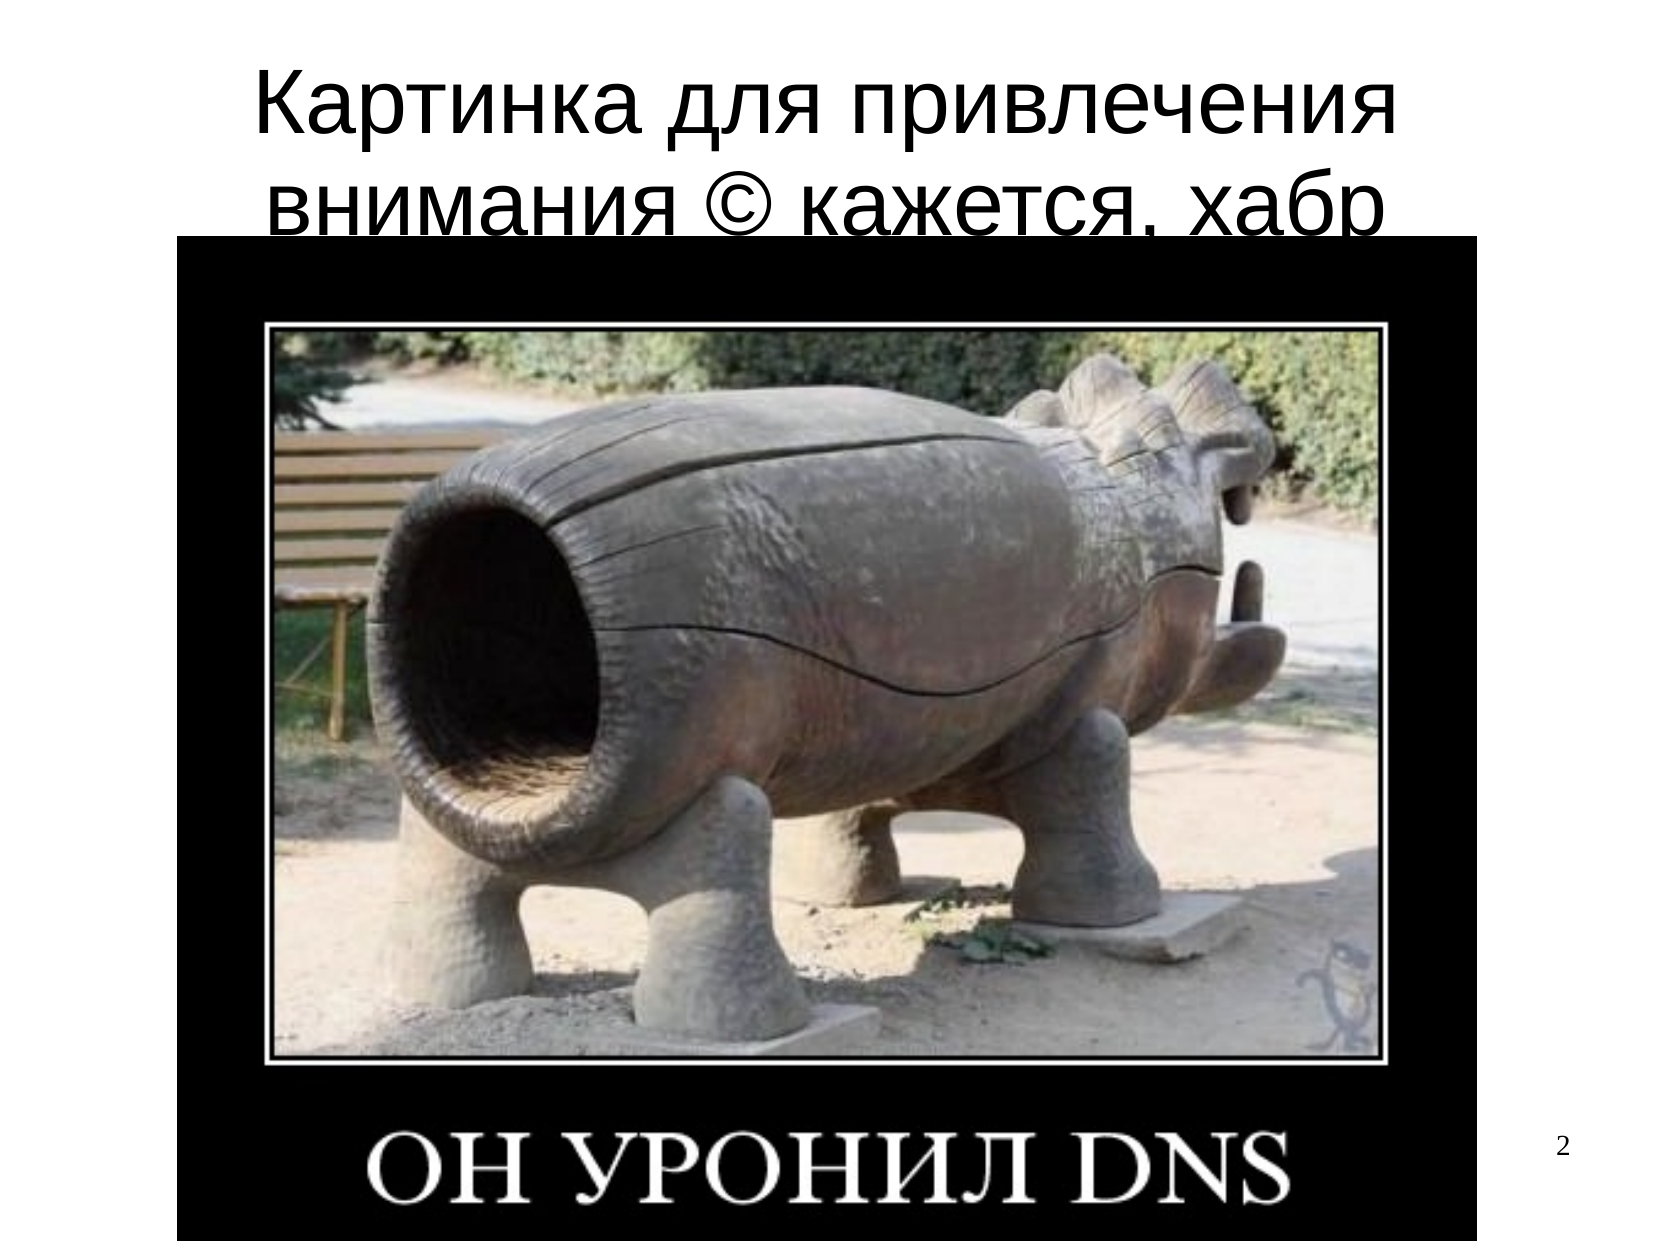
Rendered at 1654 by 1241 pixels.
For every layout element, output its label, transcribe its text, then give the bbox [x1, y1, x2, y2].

title Картинка для привлечения внимания © кажется, хабр [82, 49, 1571, 257]
picture [177, 236, 1477, 1241]
